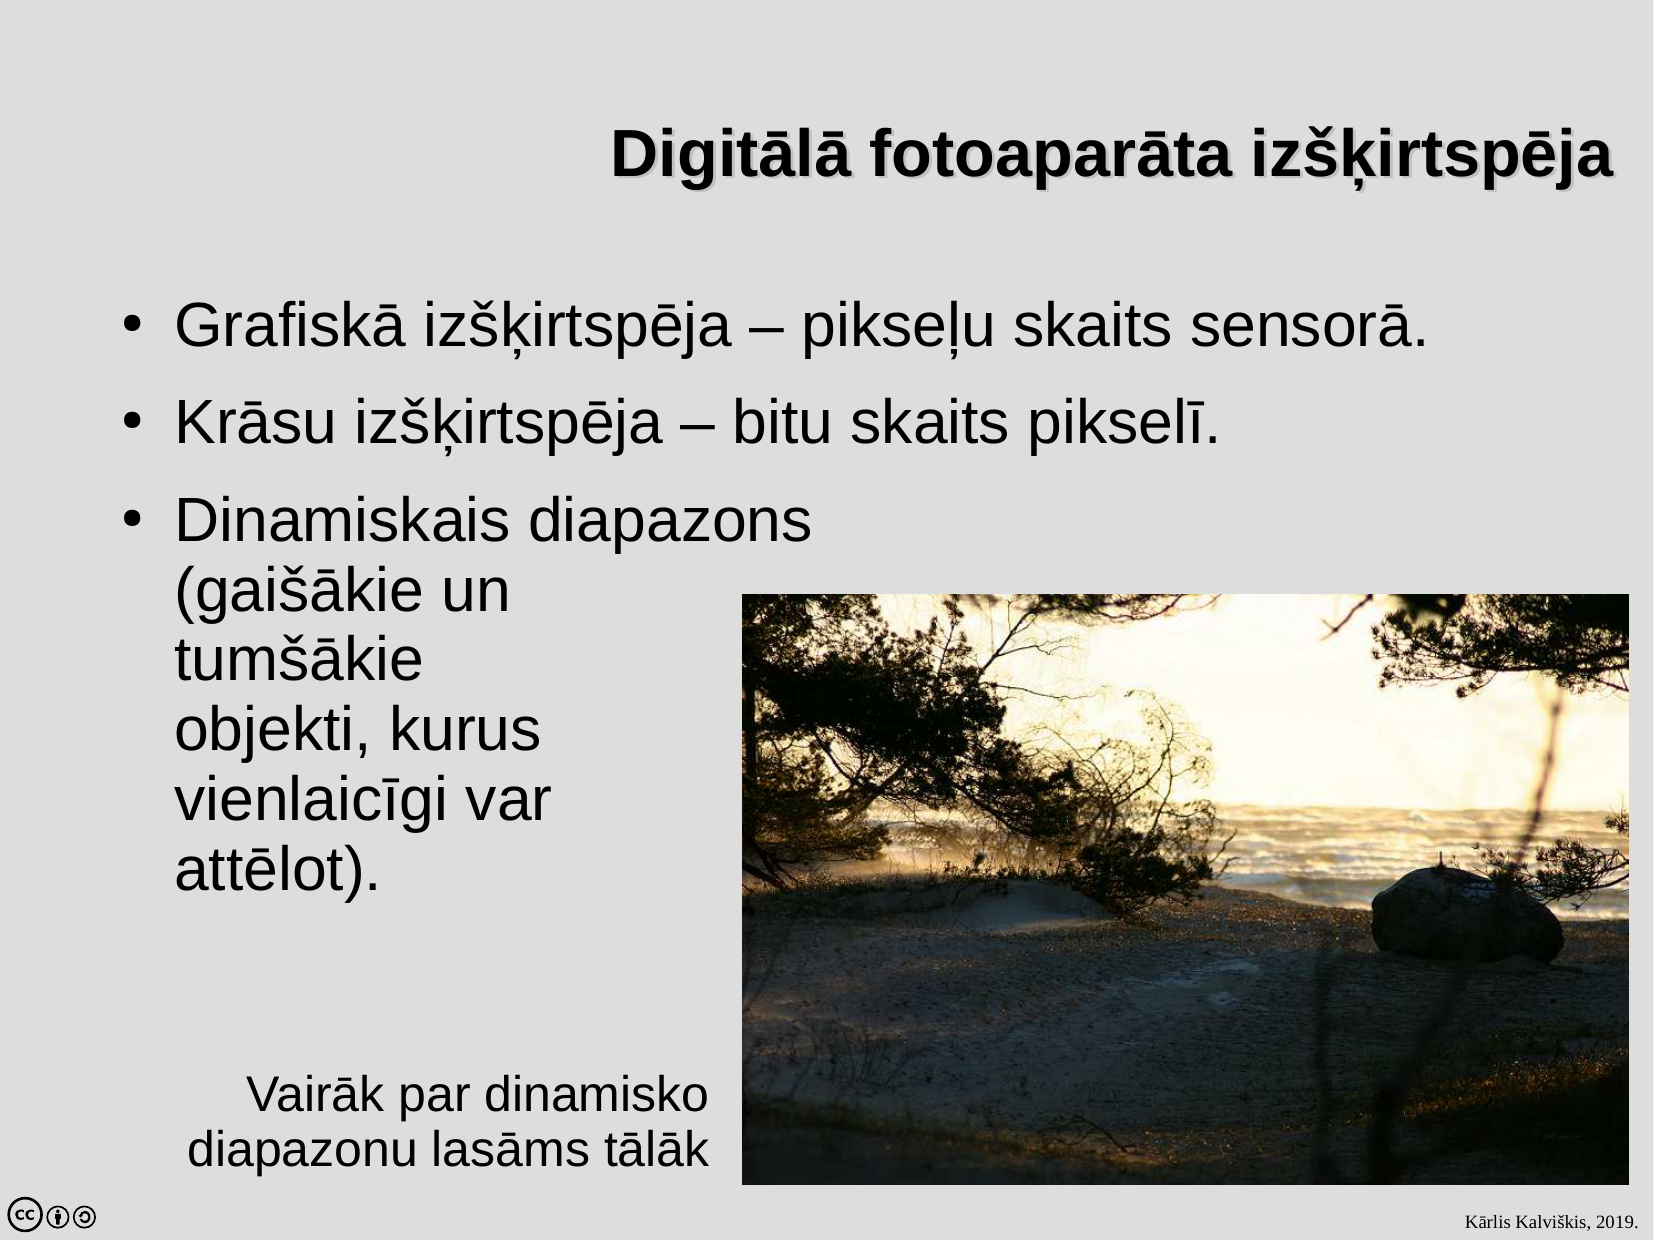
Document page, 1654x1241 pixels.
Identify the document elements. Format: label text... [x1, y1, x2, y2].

text_box Vairāk par dinamisko diapazonu lasāms tālāk [166, 1076, 725, 1185]
picture [742, 594, 1629, 1185]
title Digitālā fotoaparāta izšķirtspēja [42, 49, 1615, 257]
list Grafiskā izšķirtspēja – pikseļu skaits sensorā. Krāsu izšķirtspēja – bitu skaits pikselī. Dinamiskais diapazons (gaišākie un tumšākie objekti, kurus vienlaicīgi var attēlot). [37, 290, 1620, 1010]
